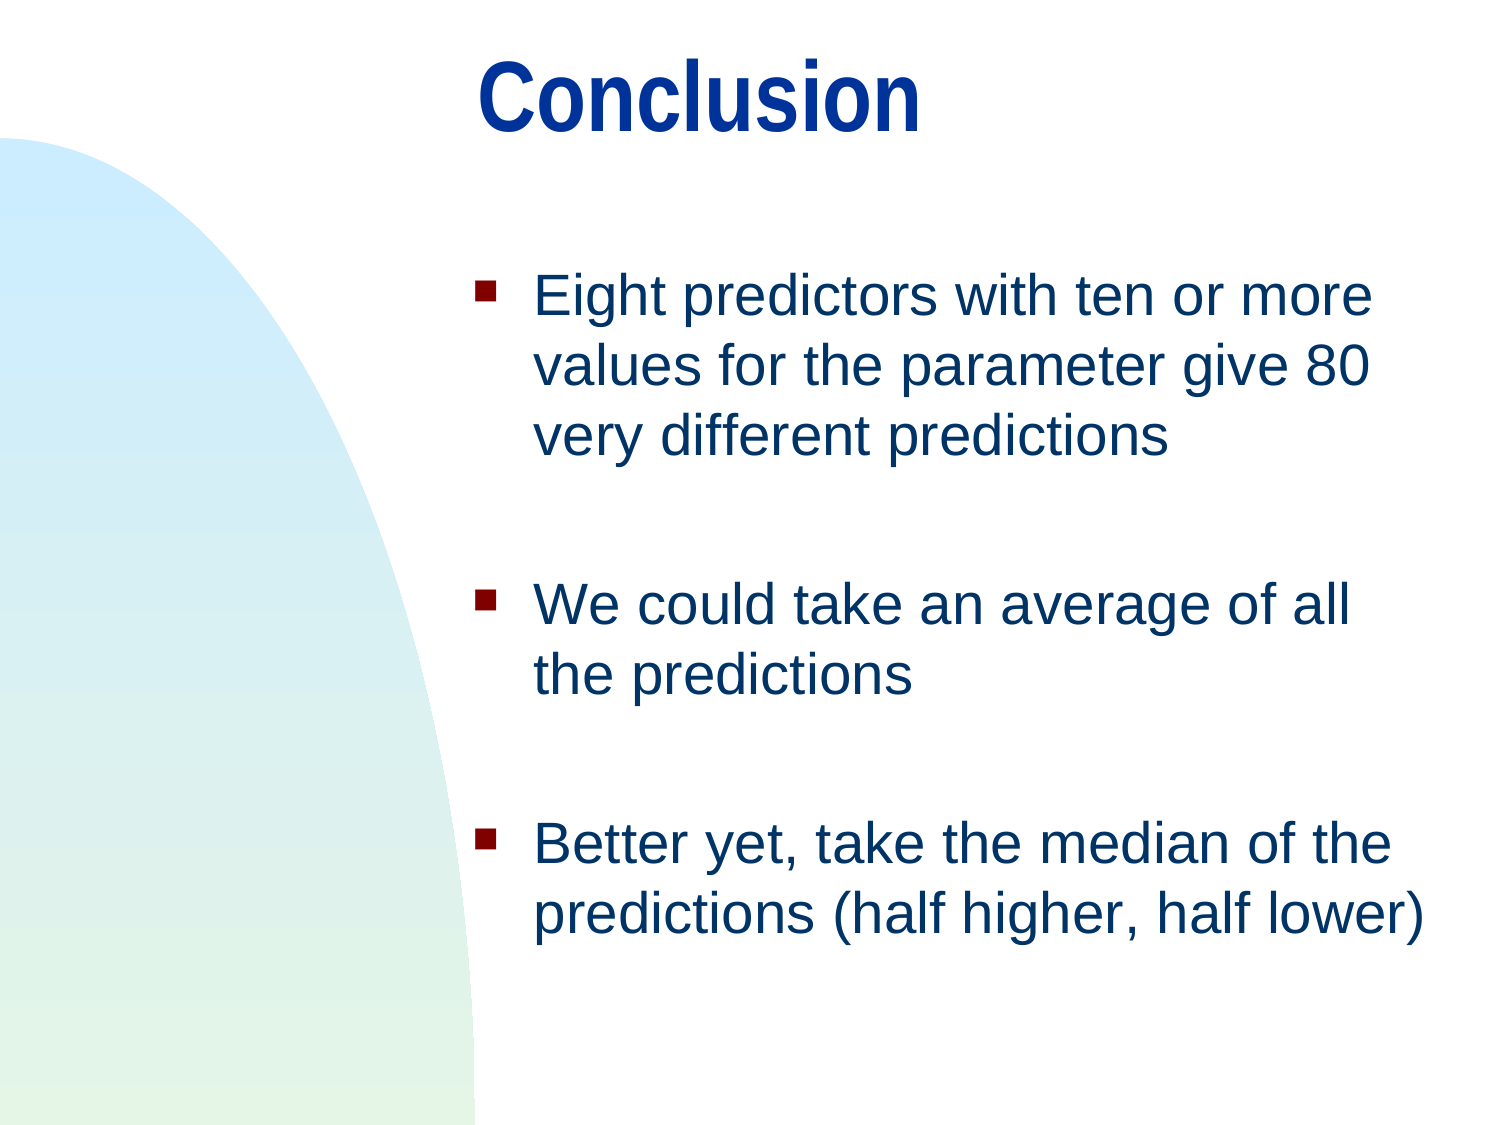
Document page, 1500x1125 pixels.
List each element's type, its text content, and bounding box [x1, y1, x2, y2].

title Conclusion [462, 12, 1463, 201]
list Eight predictors with ten or more values for the parameter give 80 very different predictions We could take an average of all the predictions Better yet, take the median of the predictions (half higher, half lower) [462, 249, 1463, 1076]
